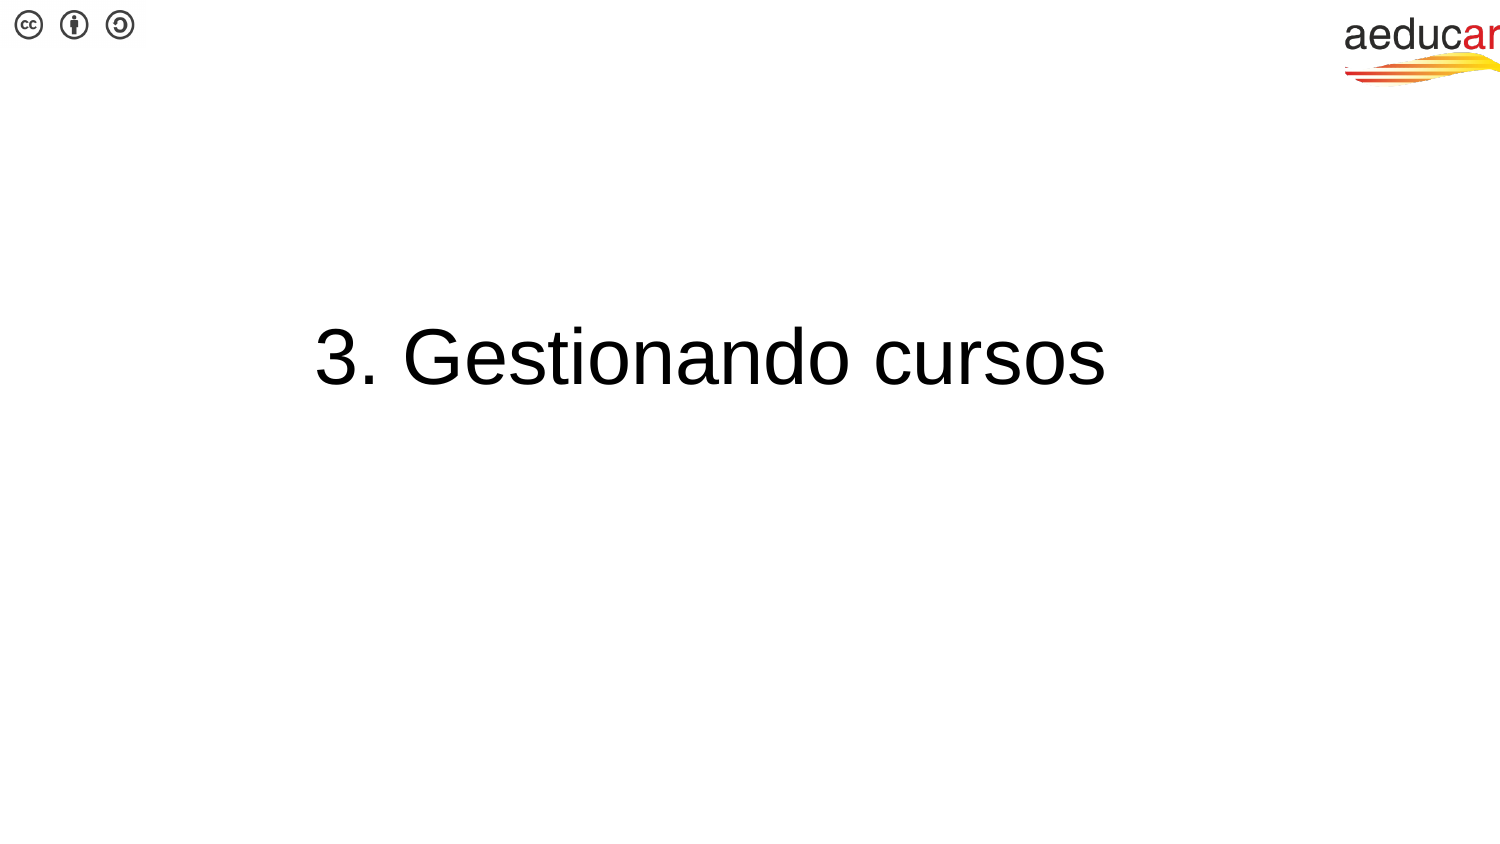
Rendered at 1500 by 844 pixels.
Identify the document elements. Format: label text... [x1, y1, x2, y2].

picture [0, 0, 146, 48]
title 3. Gestionando cursos [299, 290, 1201, 614]
picture [1344, 0, 1500, 104]
